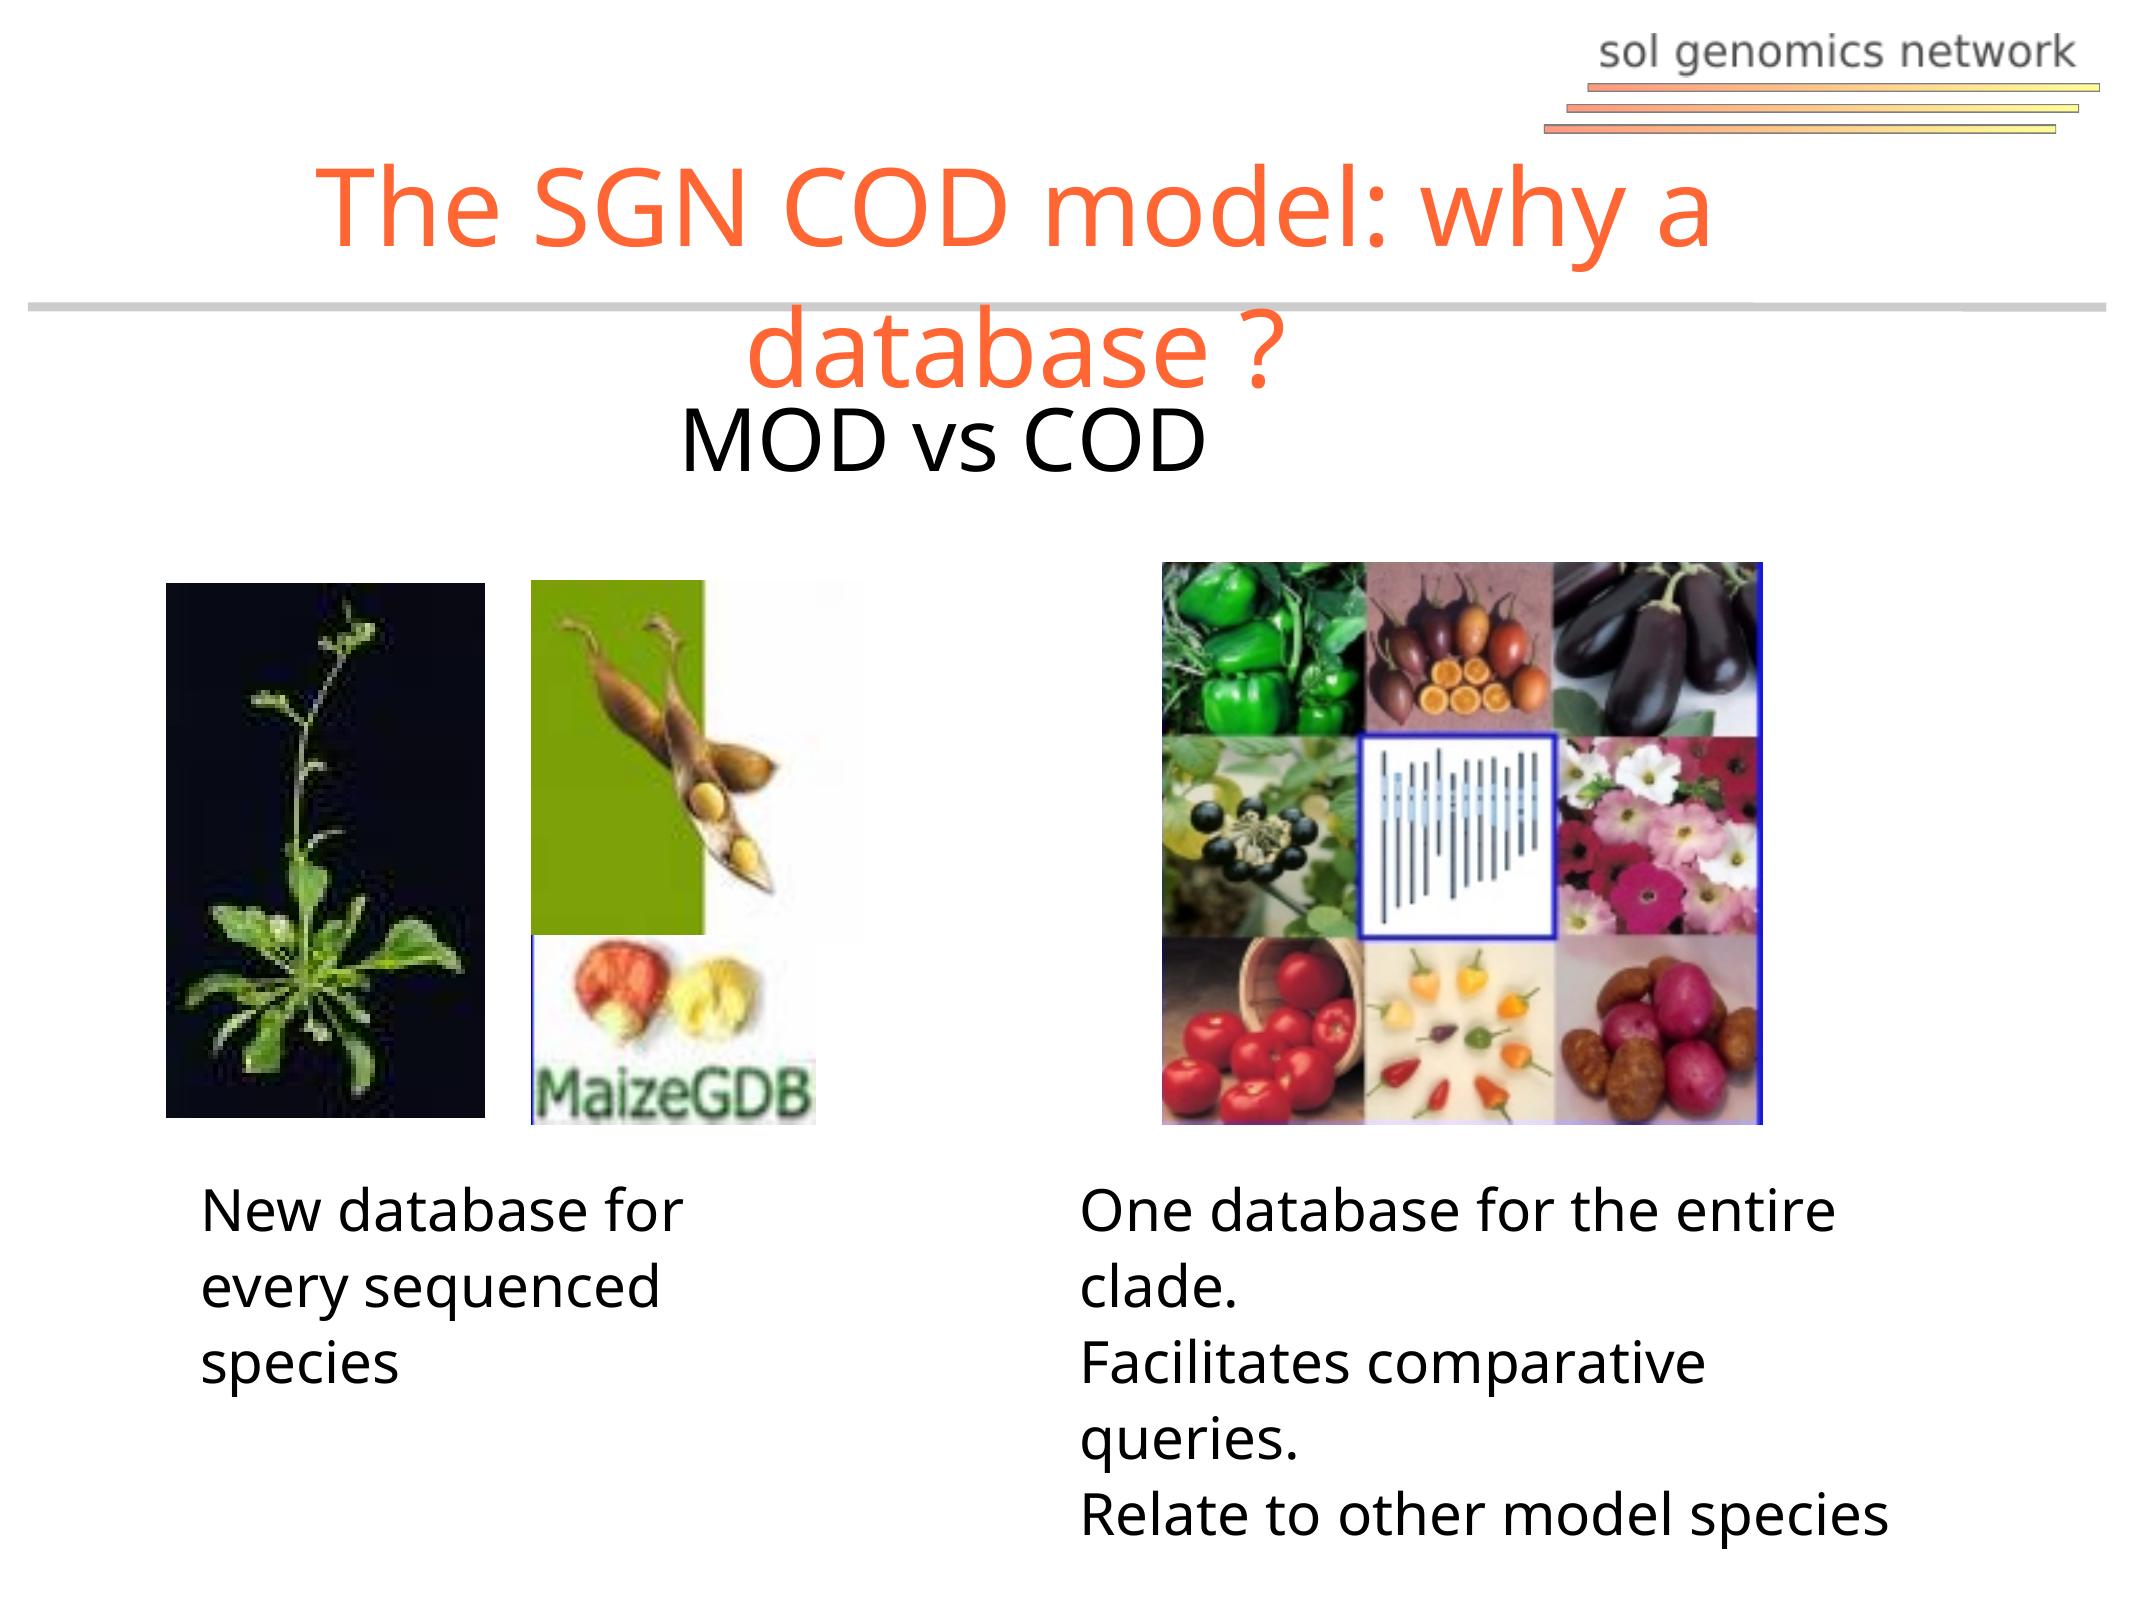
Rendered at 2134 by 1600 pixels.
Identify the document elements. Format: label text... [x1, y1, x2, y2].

picture [1597, 33, 2078, 78]
picture [166, 583, 485, 1118]
text_box One database for the entire clade. Facilitates comparative queries. Relate to other model species [1065, 1163, 1939, 1537]
text_box [1543, 124, 2057, 134]
text_box [1587, 83, 2101, 92]
picture [1162, 562, 1763, 1126]
picture [531, 580, 863, 1126]
text_box New database for every sequenced species [185, 1163, 787, 1387]
text_box The SGN COD model: why a database ? [116, 133, 1916, 277]
text_box [1566, 104, 2080, 113]
text_box MOD vs COD [250, 372, 1638, 488]
